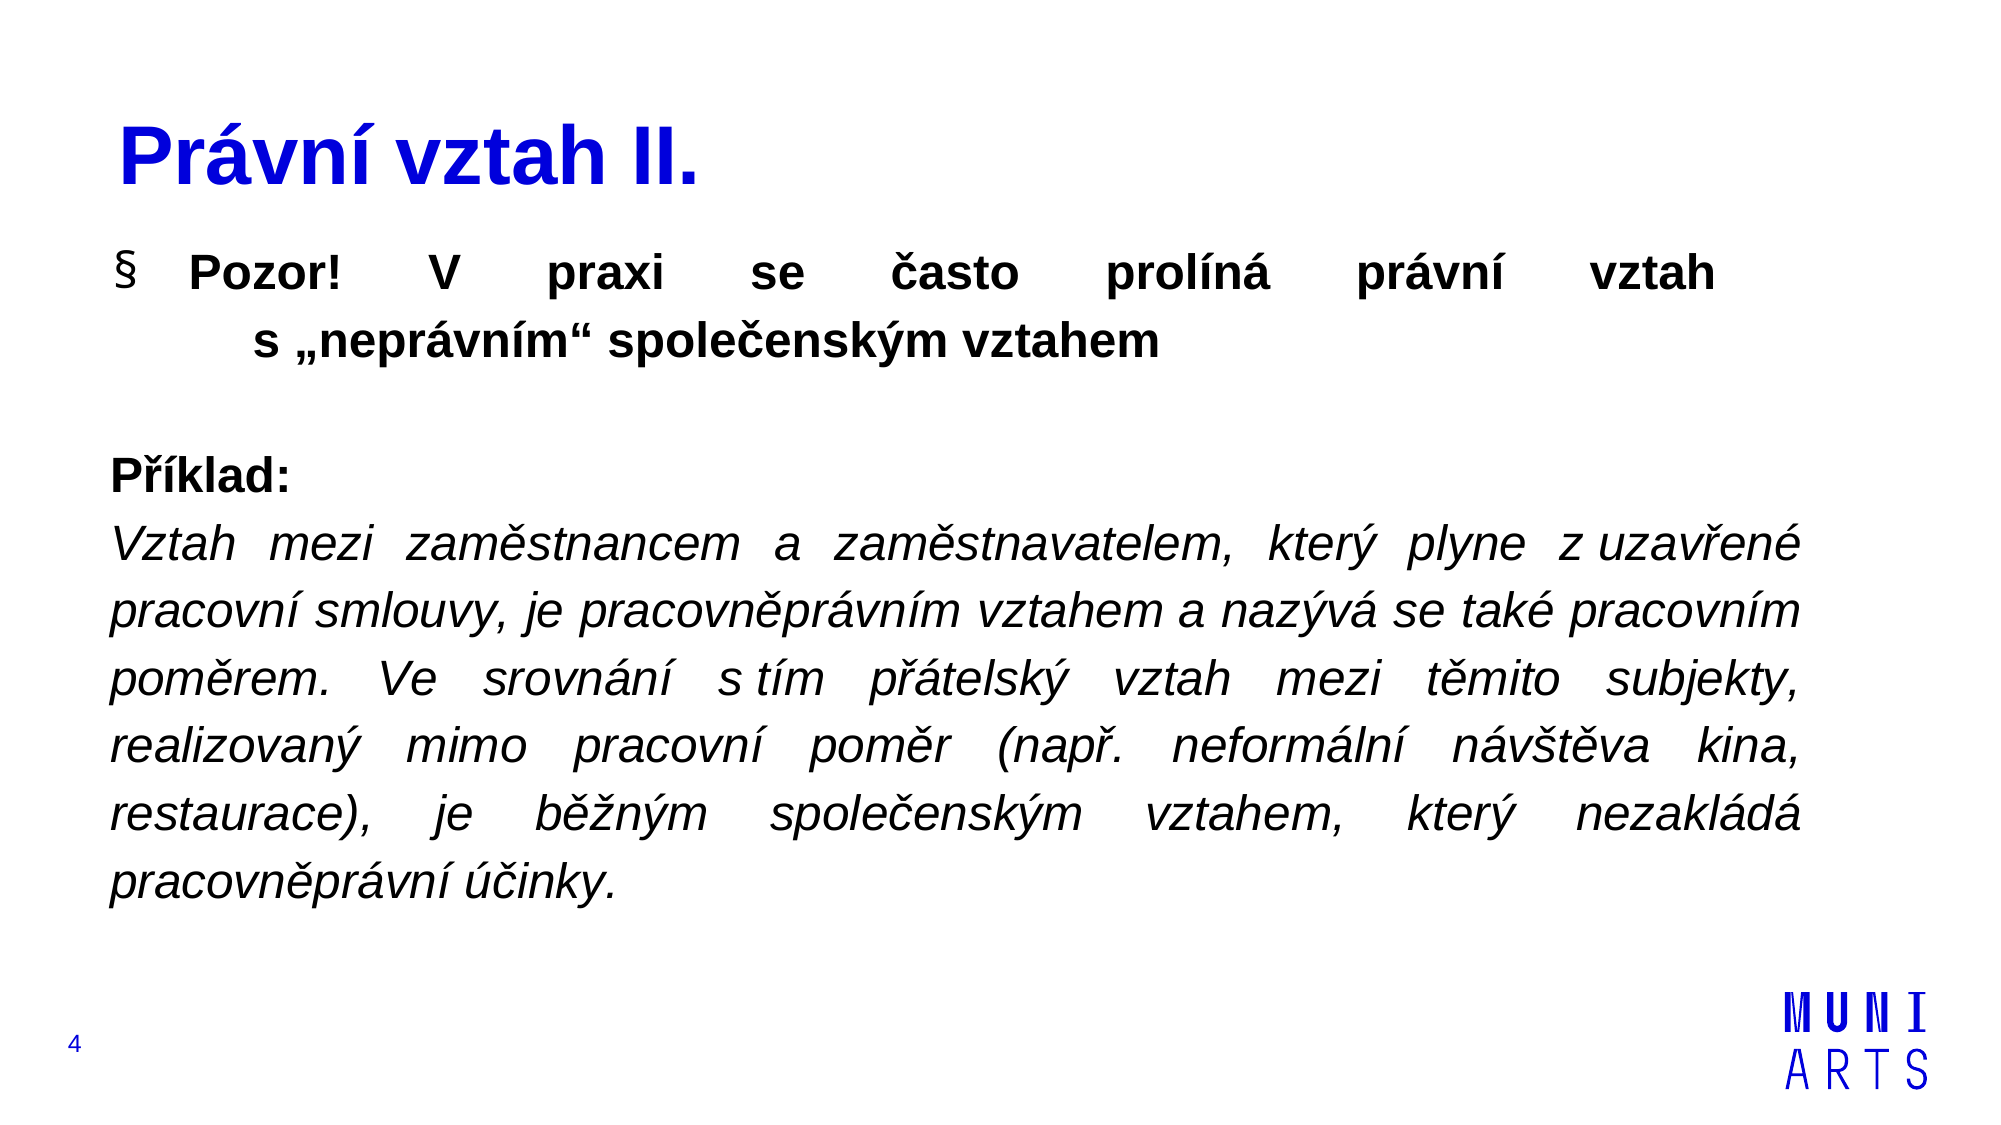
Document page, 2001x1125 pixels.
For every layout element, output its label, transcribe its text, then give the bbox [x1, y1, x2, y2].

list Pozor! V praxi se často prolíná právní vztah s „neprávním“ společenským vztahem Příklad: Vztah mezi zaměstnancem a zaměstnavatelem, který plyne z uzavřené pracovní smlouvy, je pracovněprávním vztahem a nazývá se také pracovním poměrem. Ve srovnání s tím přátelský vztah mezi těmito subjekty, realizovaný mimo pracovní poměr (např. neformální návštěva kina, restaurace), je běžným společenským vztahem, který nezakládá pracovněprávní účinky. [109, 231, 1804, 912]
text_box [67, 1021, 110, 1063]
title Právní vztah II. [118, 118, 1883, 193]
